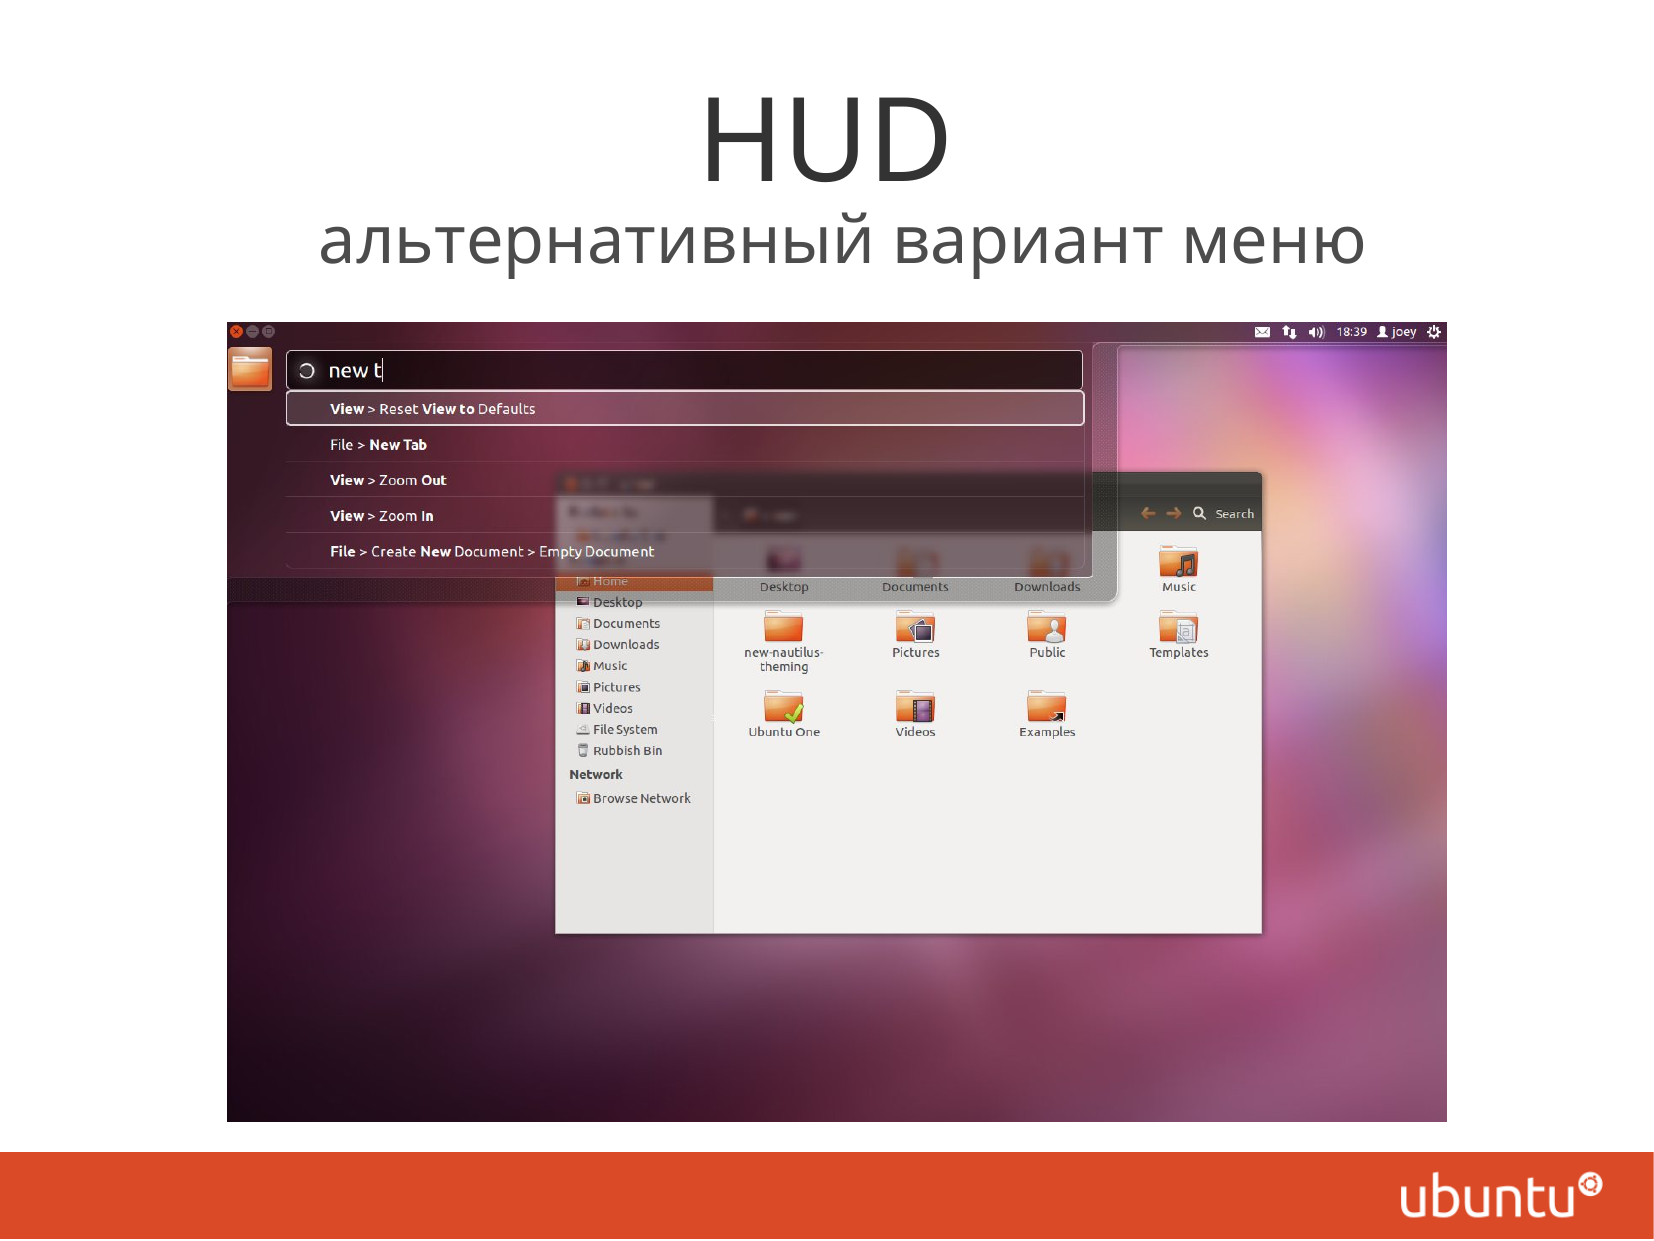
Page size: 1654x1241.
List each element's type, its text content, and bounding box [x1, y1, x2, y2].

picture [0, 1152, 1654, 1239]
title HUD альтернативный вариант меню [56, 71, 1596, 287]
picture [227, 322, 1447, 1123]
